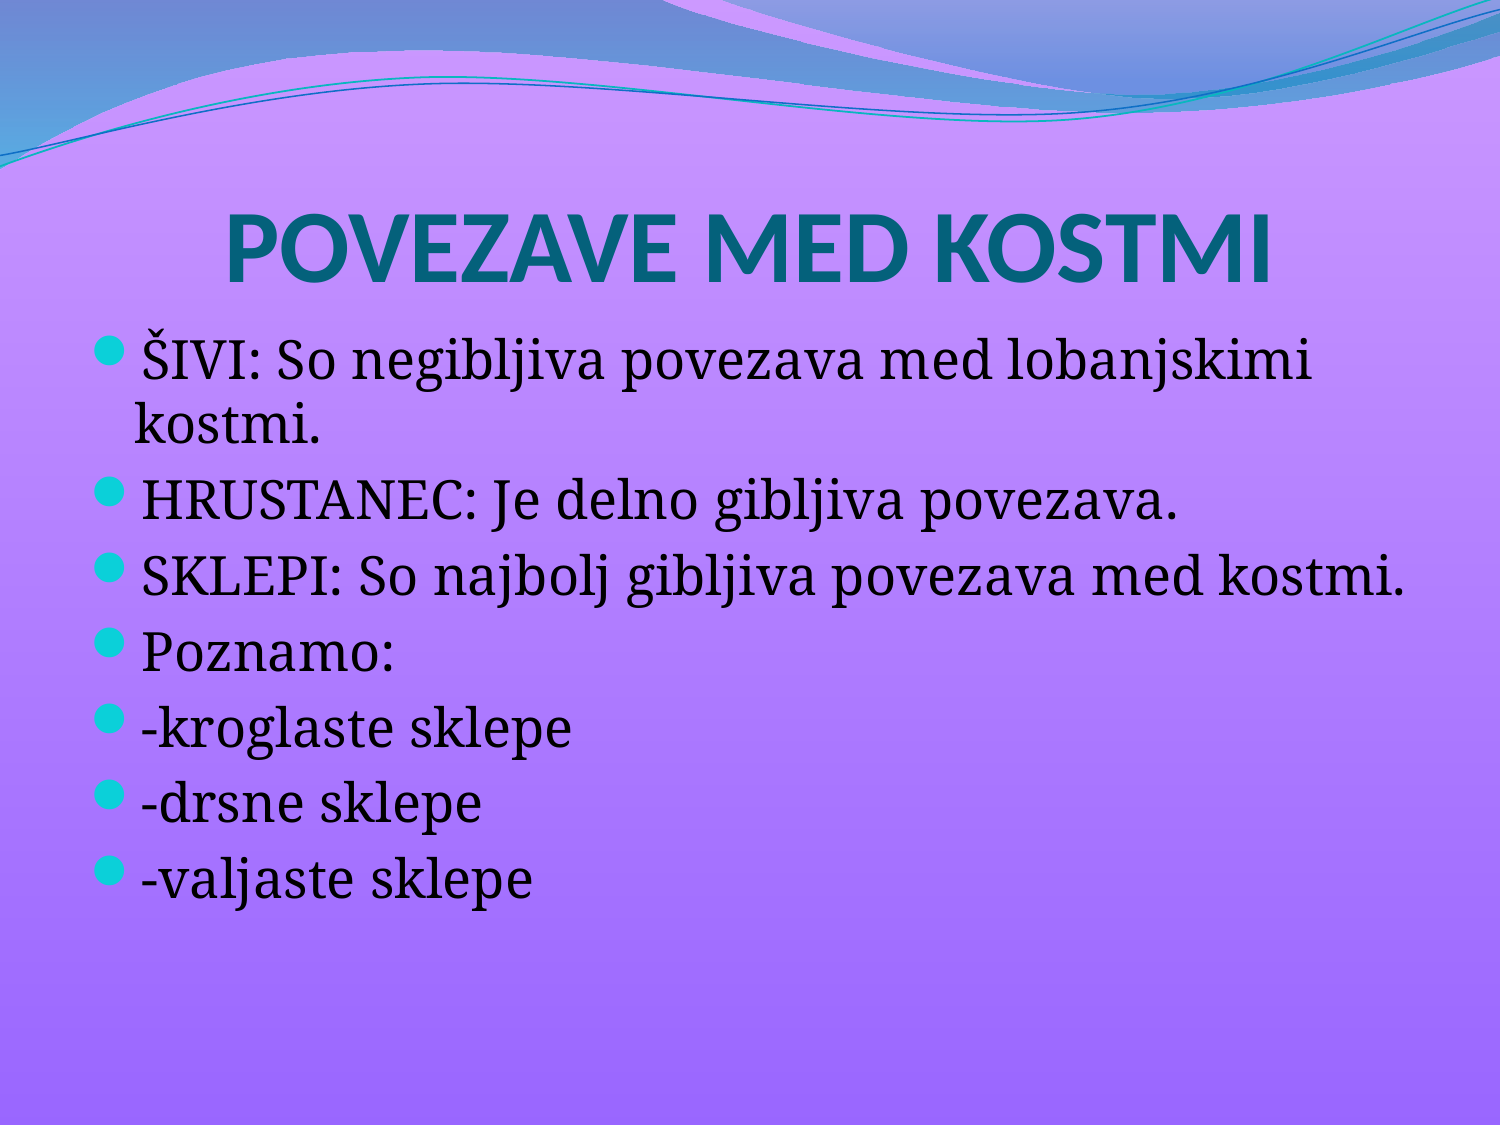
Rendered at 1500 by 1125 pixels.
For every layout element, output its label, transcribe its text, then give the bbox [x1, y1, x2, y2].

list ŠIVI: So negibljiva povezava med lobanjskimi kostmi. HRUSTANEC: Je delno gibljiva povezava. SKLEPI: So najbolj gibljiva povezava med kostmi. Poznamo: -kroglaste sklepe -drsne sklepe -valjaste sklepe [75, 317, 1425, 1038]
title POVEZAVE MED KOSTMI [75, 115, 1425, 304]
